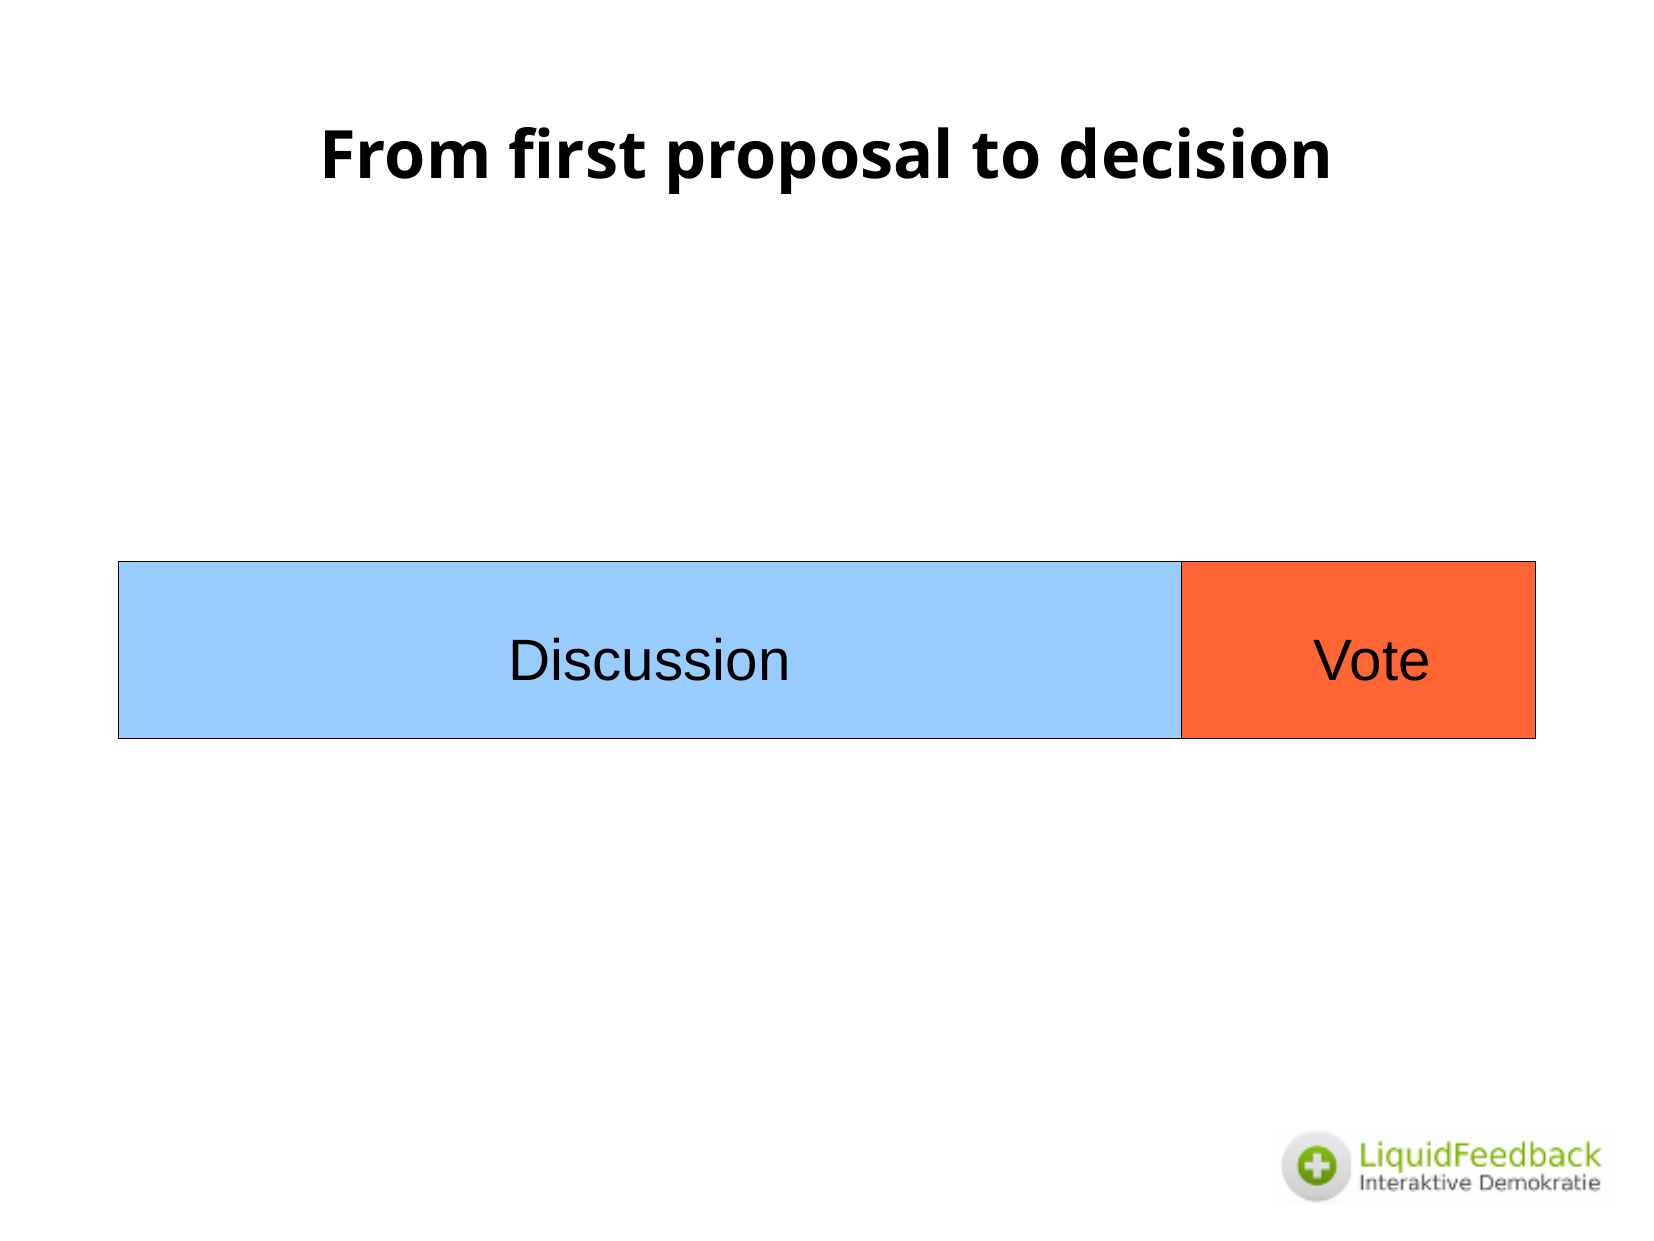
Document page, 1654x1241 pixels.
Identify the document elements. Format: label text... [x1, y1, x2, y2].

text_box Vote [1299, 620, 1654, 700]
picture [1276, 1127, 1613, 1205]
text_box Discussion [118, 620, 1182, 700]
title From first proposal to decision [82, 49, 1571, 257]
text_box [118, 561, 1536, 739]
